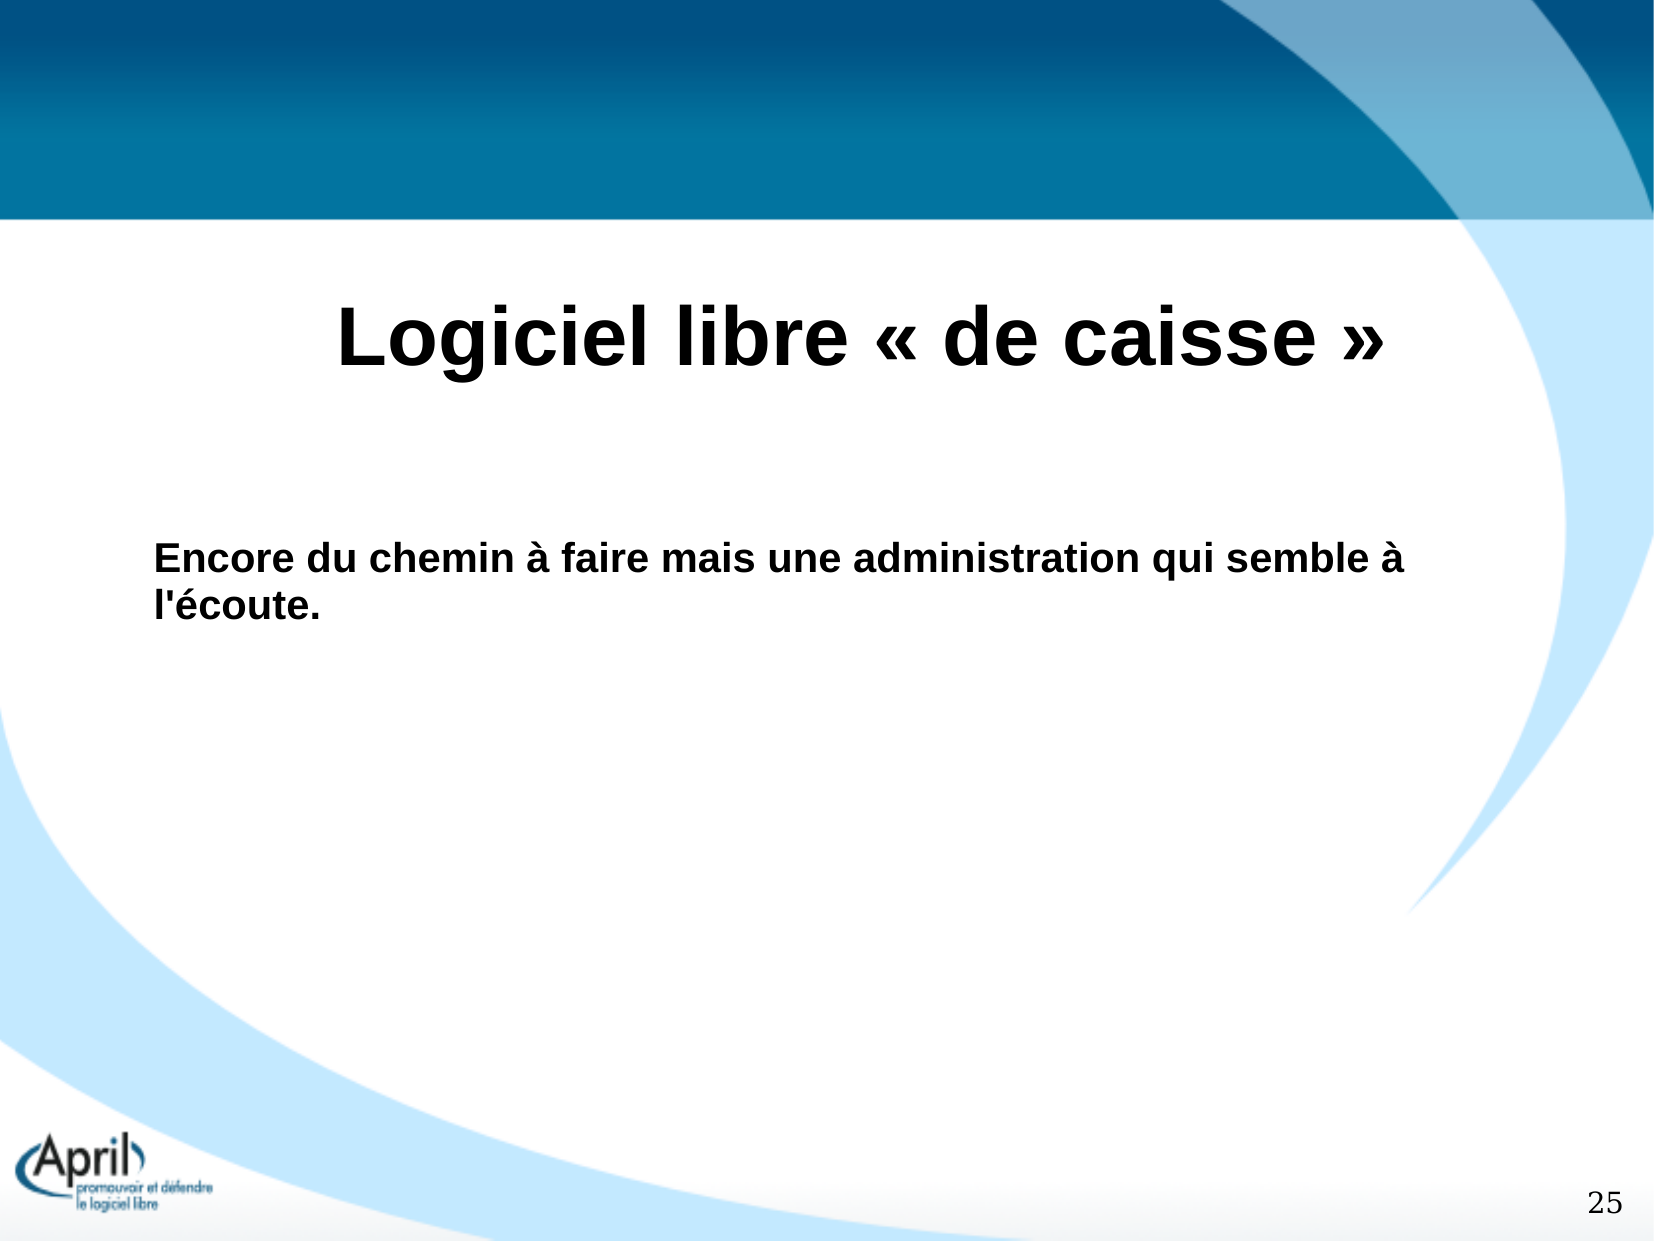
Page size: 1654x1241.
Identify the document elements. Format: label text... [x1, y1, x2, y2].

list Logiciel libre « de caisse » Encore du chemin à faire mais une administration qui semble à l'écoute. [82, 290, 1571, 1109]
picture [0, 0, 1654, 1241]
